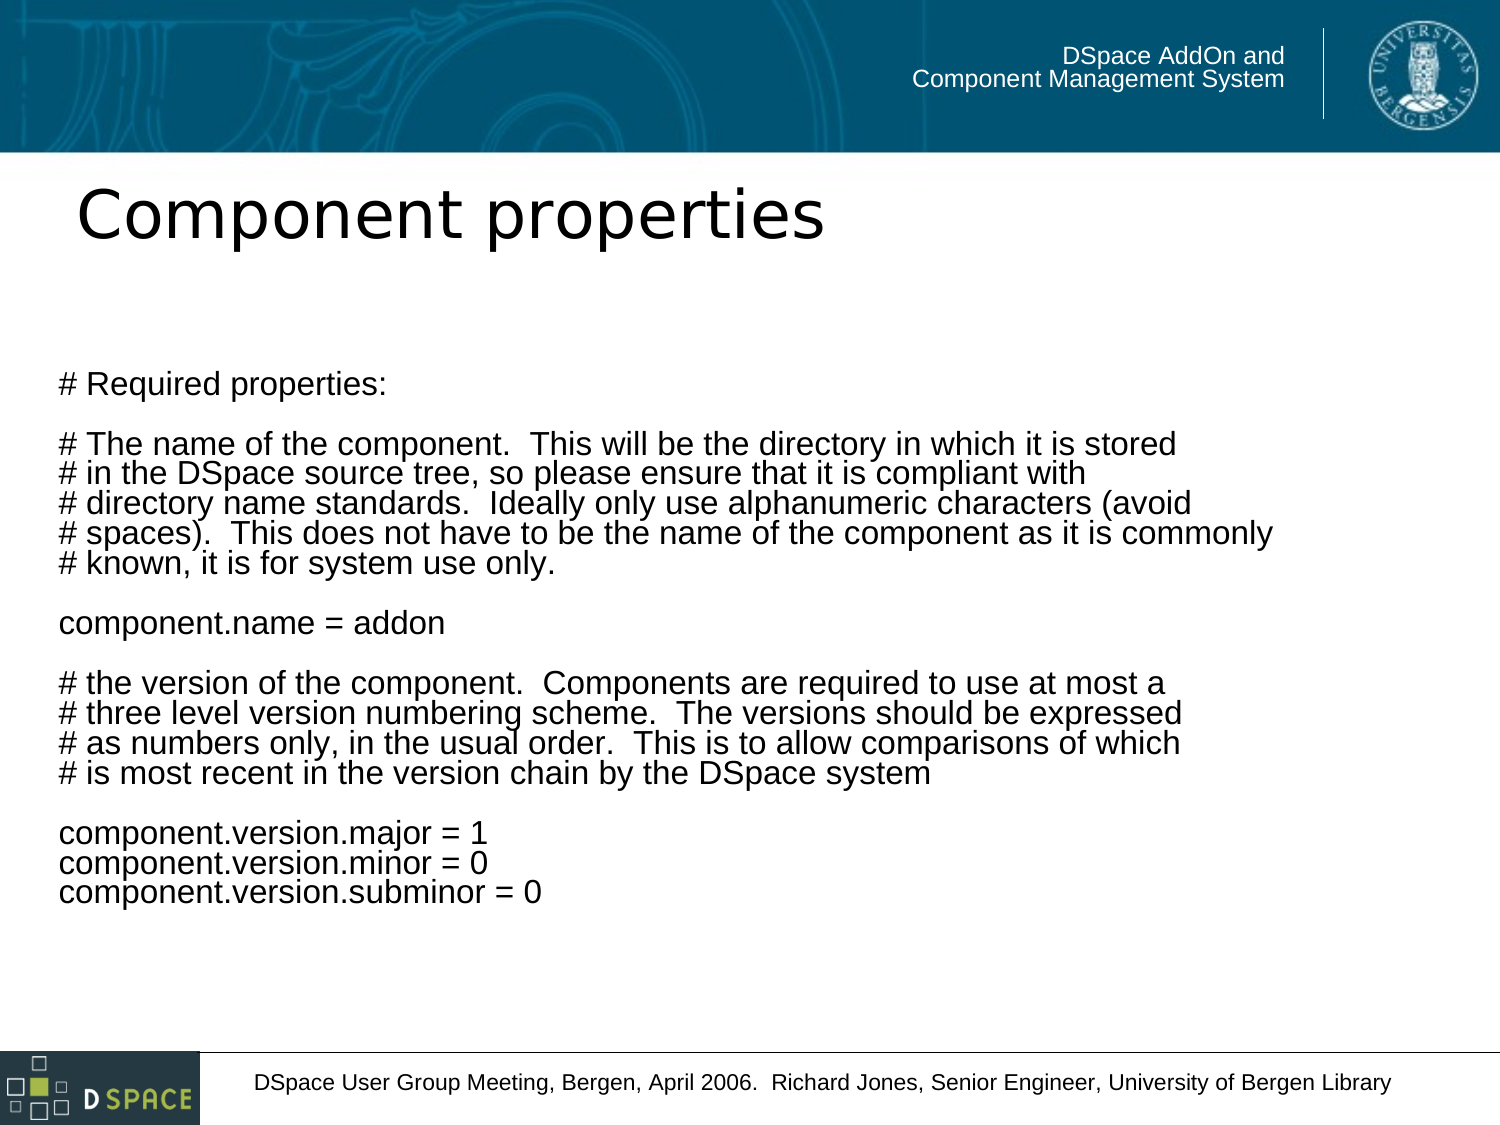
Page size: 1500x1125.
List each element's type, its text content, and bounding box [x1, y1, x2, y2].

text_box # Required properties: # The name of the component. This will be the directory in which it is stored # in the DSpace source tree, so please ensure that it is compliant with # directory name standards. Ideally only use alphanumeric characters (avoid # spaces). This does not have to be the name of the component as it is commonly # known, it is for system use only. component.name = addon # the version of the component. Components are required to use at most a # three level version numbering scheme. The versions should be expressed # as numbers only, in the usual order. This is to allow comparisons of which # is most recent in the version chain by the DSpace system component.version.major = 1 component.version.minor = 0 component.version.subminor = 0 [58, 371, 1387, 940]
picture [1368, 21, 1478, 131]
picture [0, 151, 1500, 1125]
title Component properties [76, 162, 1427, 278]
